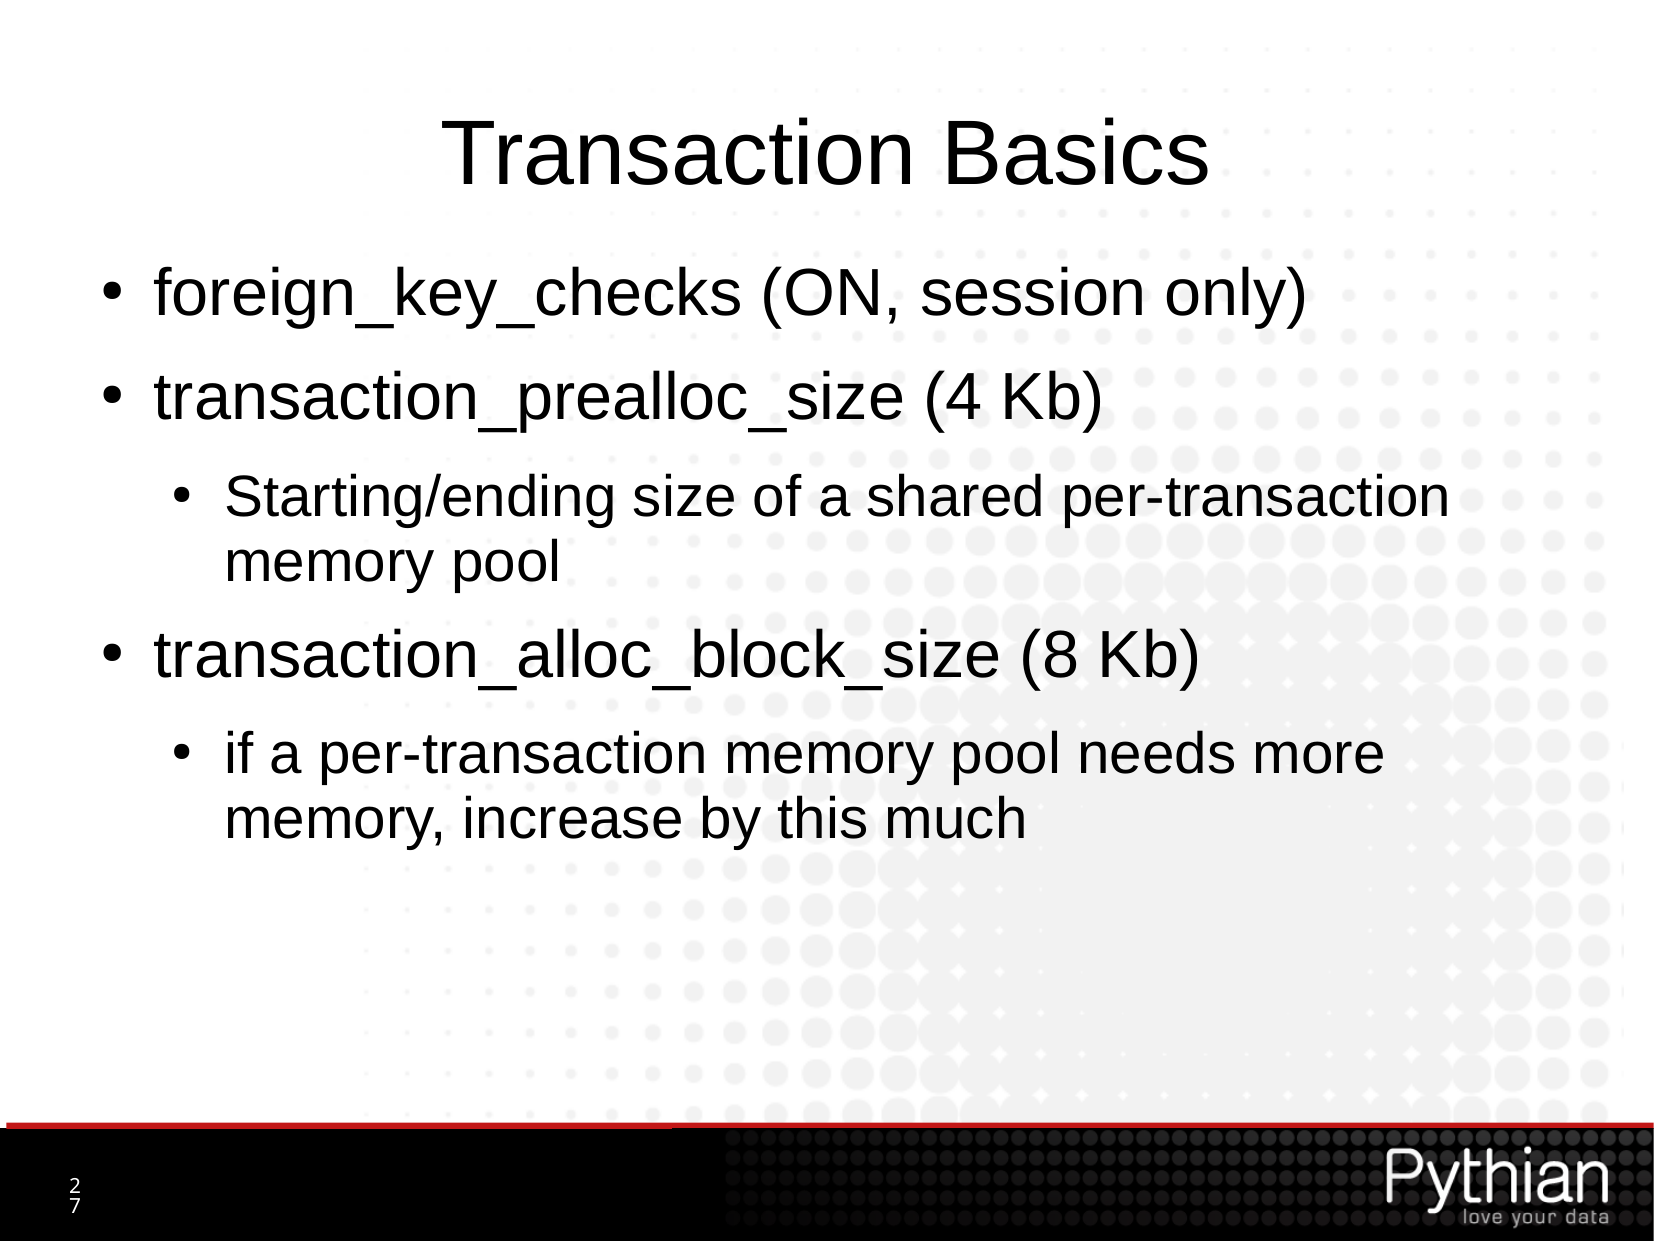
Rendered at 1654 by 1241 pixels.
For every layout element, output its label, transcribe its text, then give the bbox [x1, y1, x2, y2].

picture [672, 1128, 1654, 1241]
title Transaction Basics [82, 49, 1571, 254]
picture [355, 46, 1624, 1122]
list foreign_key_checks (ON, session only) transaction_prealloc_size (4 Kb) Starting/ending size of a shared per-transaction memory pool transaction_alloc_block_size (8 Kb) if a per-transaction memory pool needs more memory, increase by this much [82, 254, 1571, 1074]
